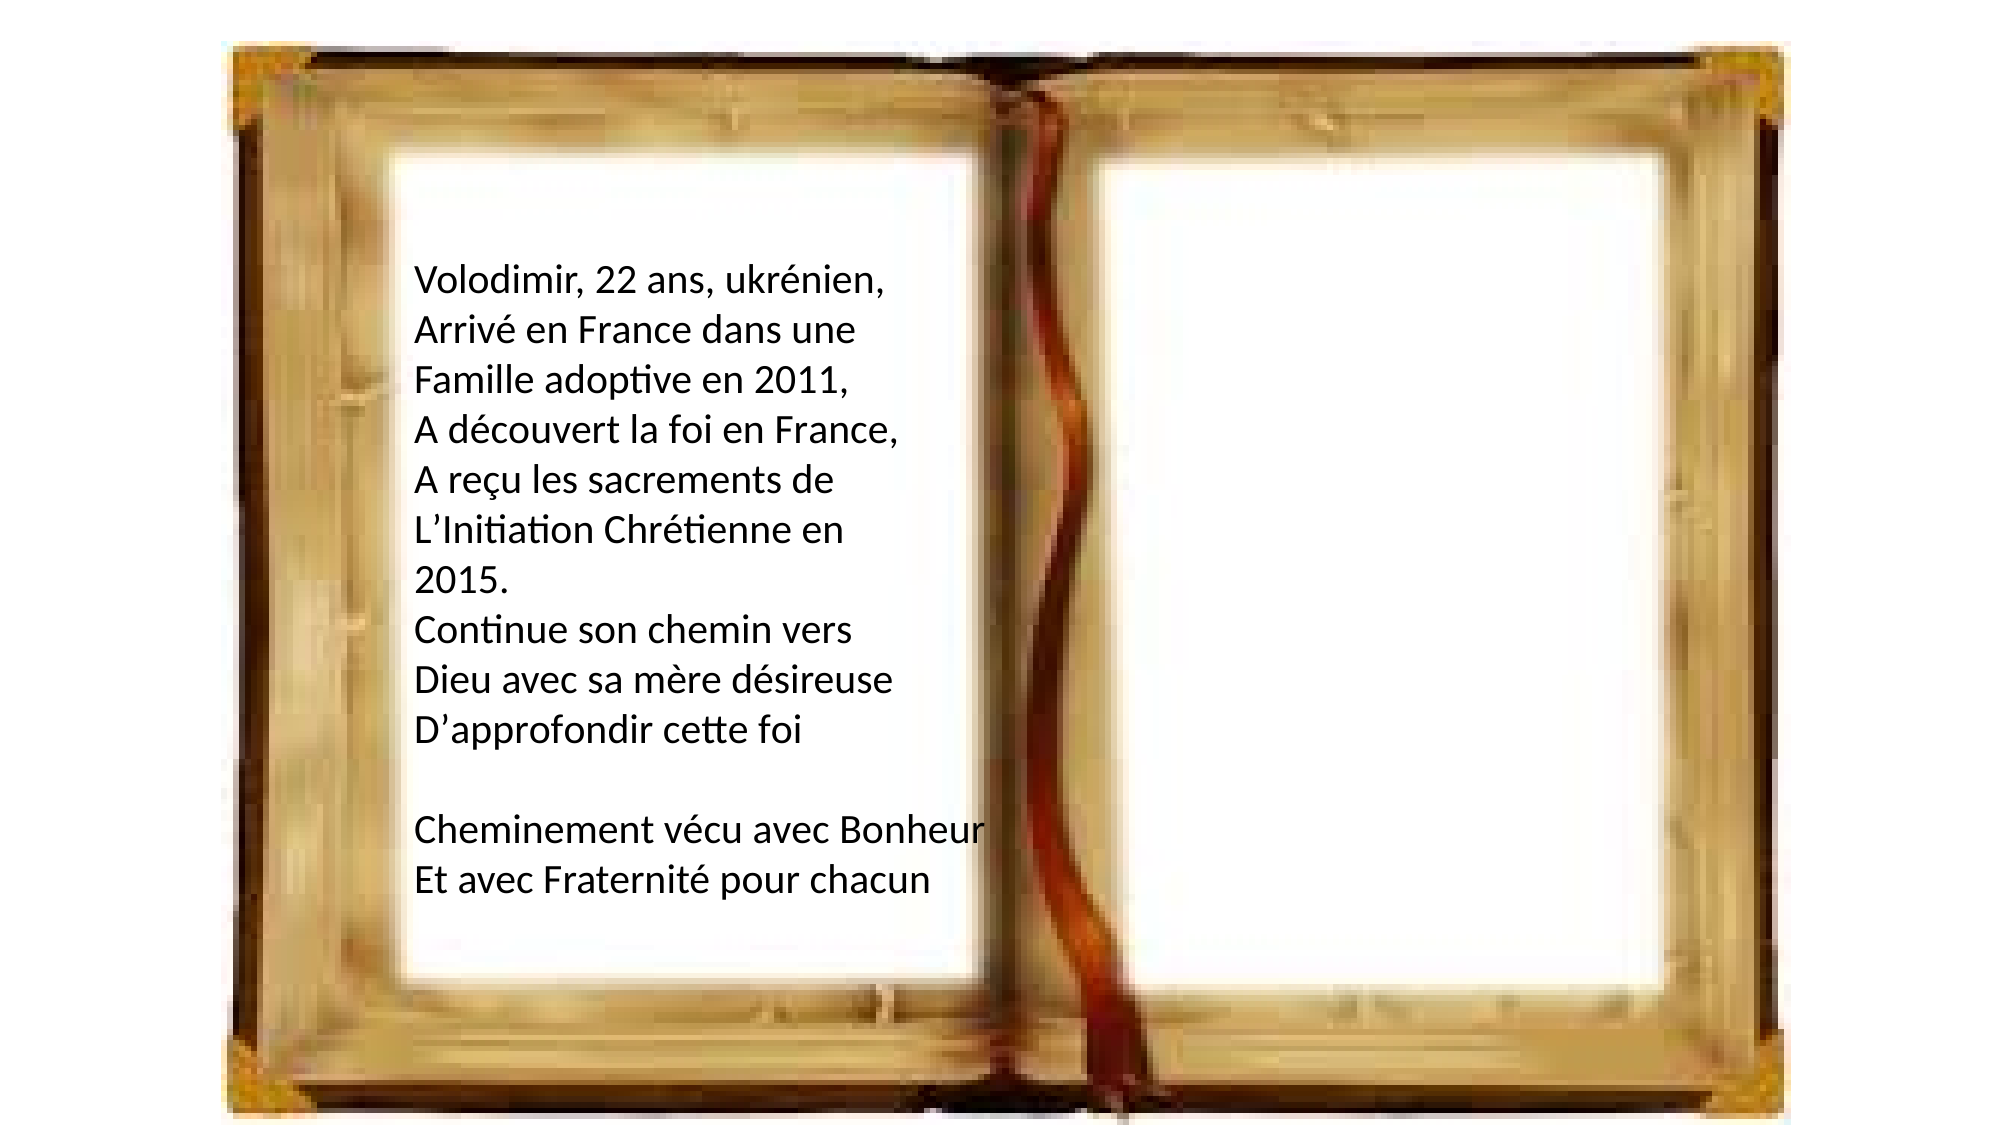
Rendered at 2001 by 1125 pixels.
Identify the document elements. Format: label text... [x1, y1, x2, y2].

text_box Volodimir, 22 ans, ukrénien, Arrivé en France dans une Famille adoptive en 2011, A découvert la foi en France, A reçu les sacrements de L’Initiation Chrétienne en 2015. Continue son chemin vers Dieu avec sa mère désireuse D’approfondir cette foi Cheminement vécu avec Bonheur Et avec Fraternité pour chacun [399, 244, 1016, 911]
picture [221, 41, 1791, 1125]
